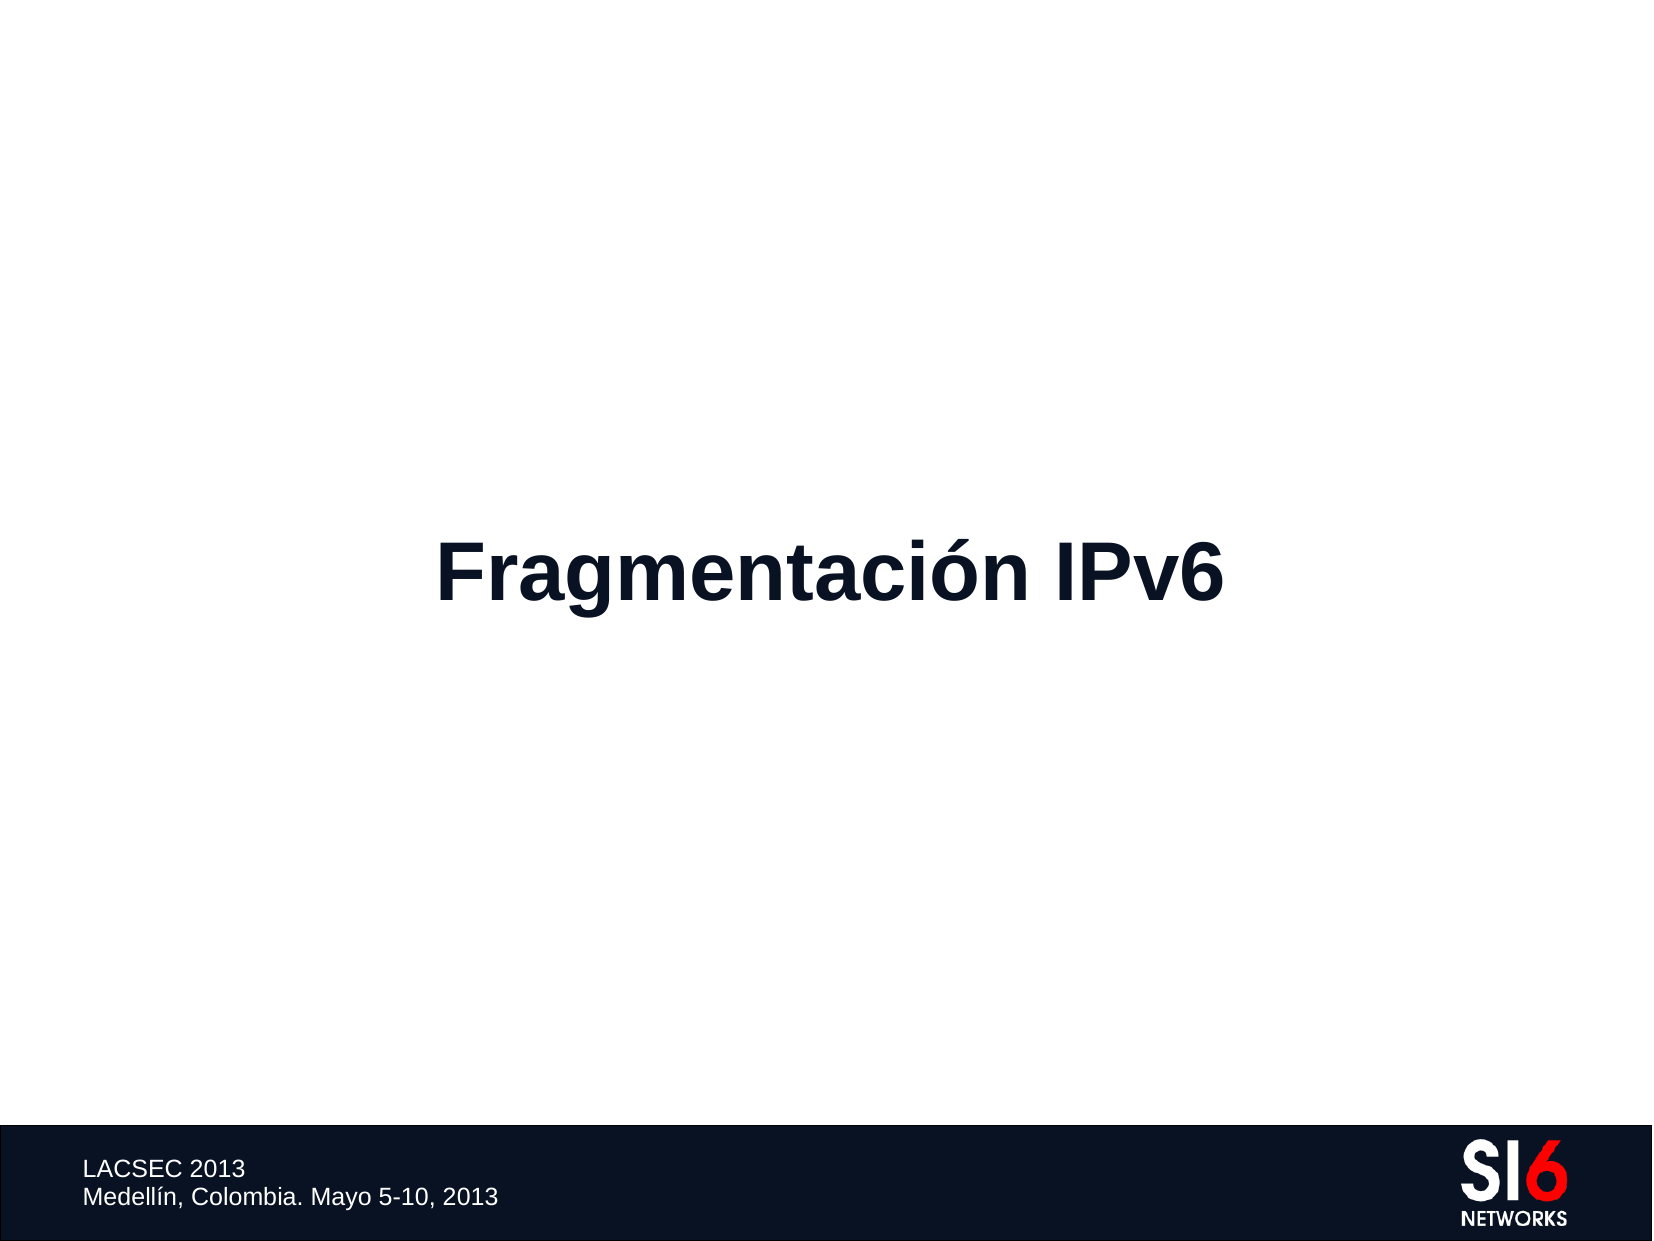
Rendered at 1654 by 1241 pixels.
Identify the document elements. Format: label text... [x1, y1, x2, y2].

picture [1461, 1139, 1567, 1226]
title Fragmentación IPv6 [86, 467, 1576, 676]
